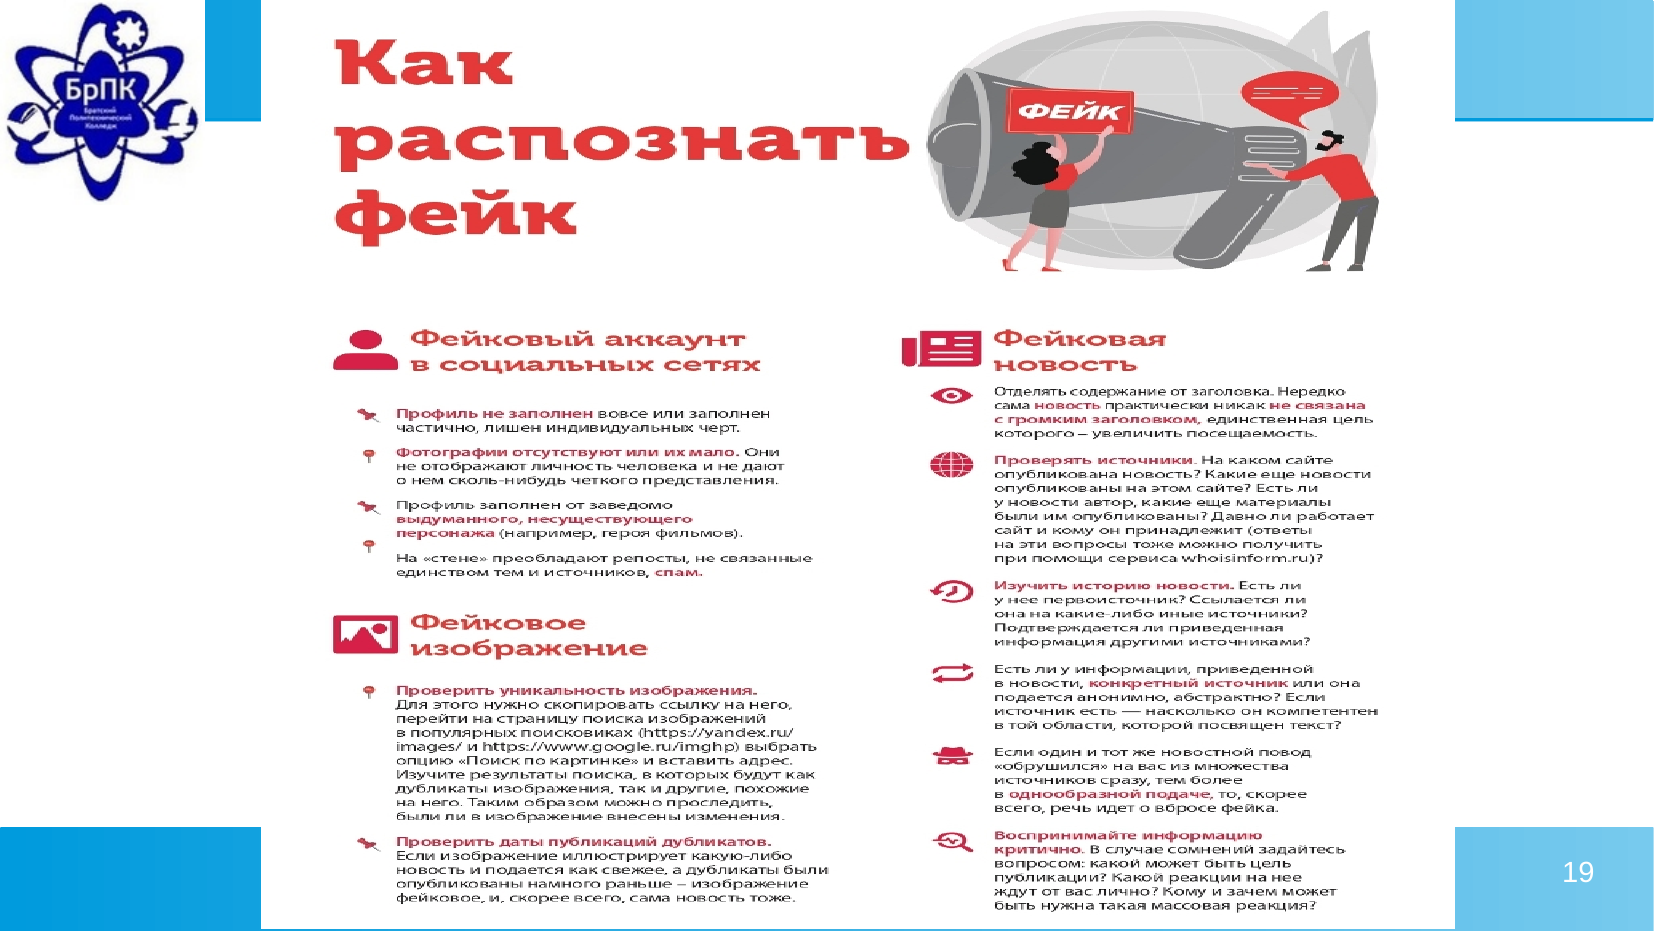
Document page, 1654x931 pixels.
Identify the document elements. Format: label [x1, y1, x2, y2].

picture [0, 0, 205, 205]
picture [261, 0, 1455, 929]
